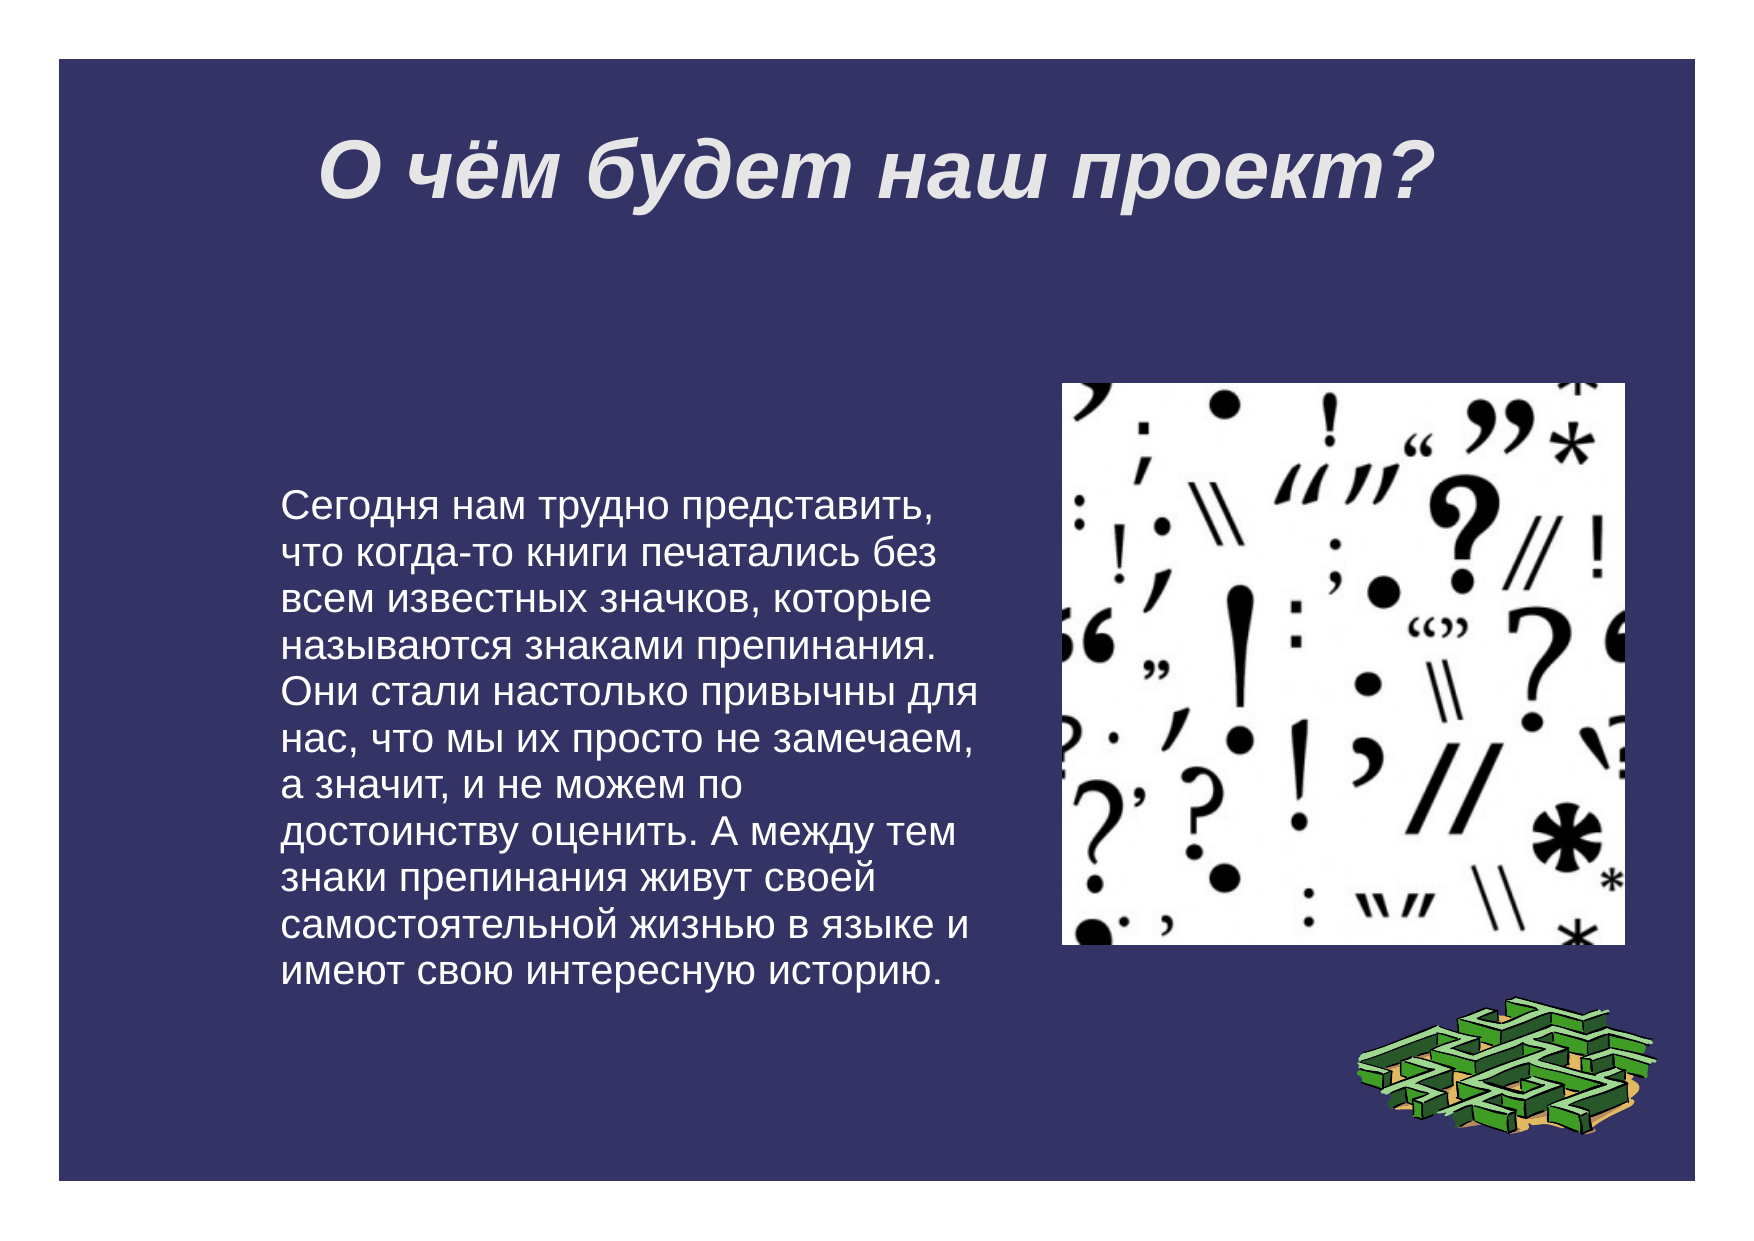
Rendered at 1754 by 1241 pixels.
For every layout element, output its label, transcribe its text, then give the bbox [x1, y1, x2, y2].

title О чём будет наш проект? [179, 76, 1577, 264]
picture [1062, 383, 1625, 945]
text_box Сегодня нам трудно представить, что когда-то книги печатались без всем известных значков, которые называются знаками препинания. Они стали настолько привычны для нас, что мы их просто не замечаем, а значит, и не можем по достоинству оценить. А между тем знаки препинания живут своей самостоятельной жизнью в языке и имеют свою интересную историю. [265, 474, 1001, 1004]
